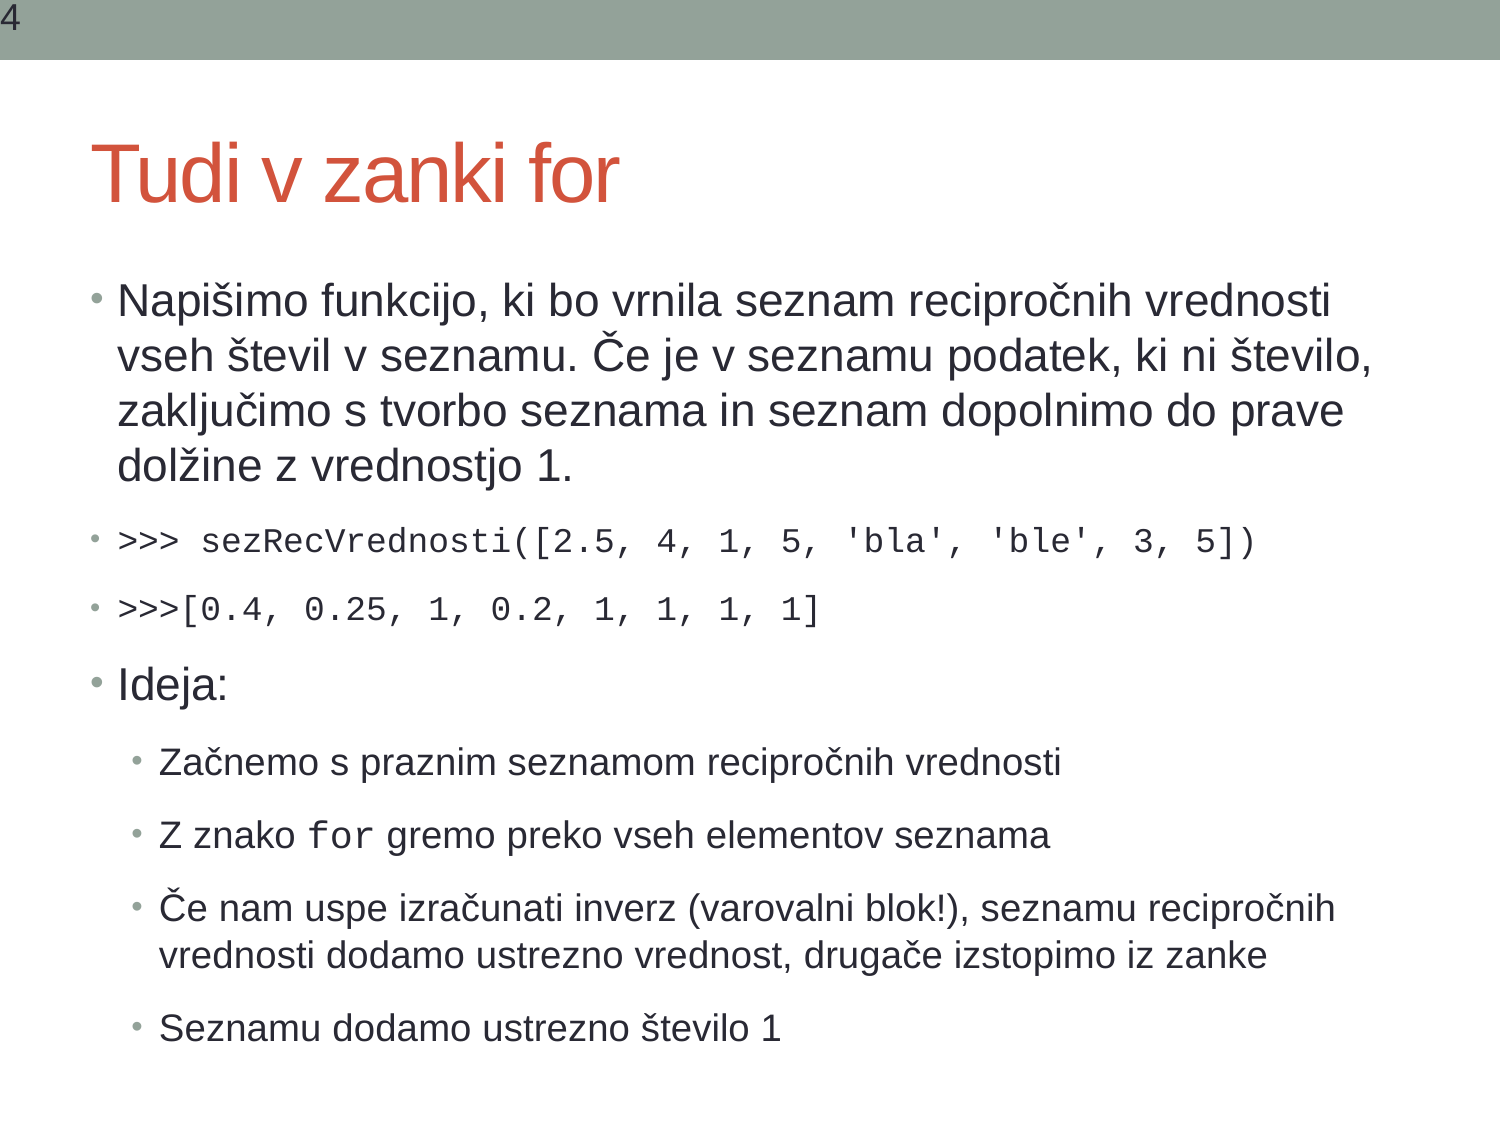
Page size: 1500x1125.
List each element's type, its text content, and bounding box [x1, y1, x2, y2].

title Tudi v zanki for [75, 87, 1425, 250]
list Napišimo funkcijo, ki bo vrnila seznam recipročnih vrednosti vseh števil v seznamu. Če je v seznamu podatek, ki ni število, zaključimo s tvorbo seznama in seznam dopolnimo do prave dolžine z vrednostjo 1. >>> sezRecVrednosti([2.5, 4, 1, 5, 'bla', 'ble', 3, 5]) >>>[0.4, 0.25, 1, 0.2, 1, 1, 1, 1] Ideja: Začnemo s praznim seznamom recipročnih vrednosti Z znako for gremo preko vseh elementov seznama Če nam uspe izračunati inverz (varovalni blok!), seznamu recipročnih vrednosti dodamo ustrezno vrednost, drugače izstopimo iz zanke Seznamu dodamo ustrezno število 1 [75, 262, 1425, 1063]
